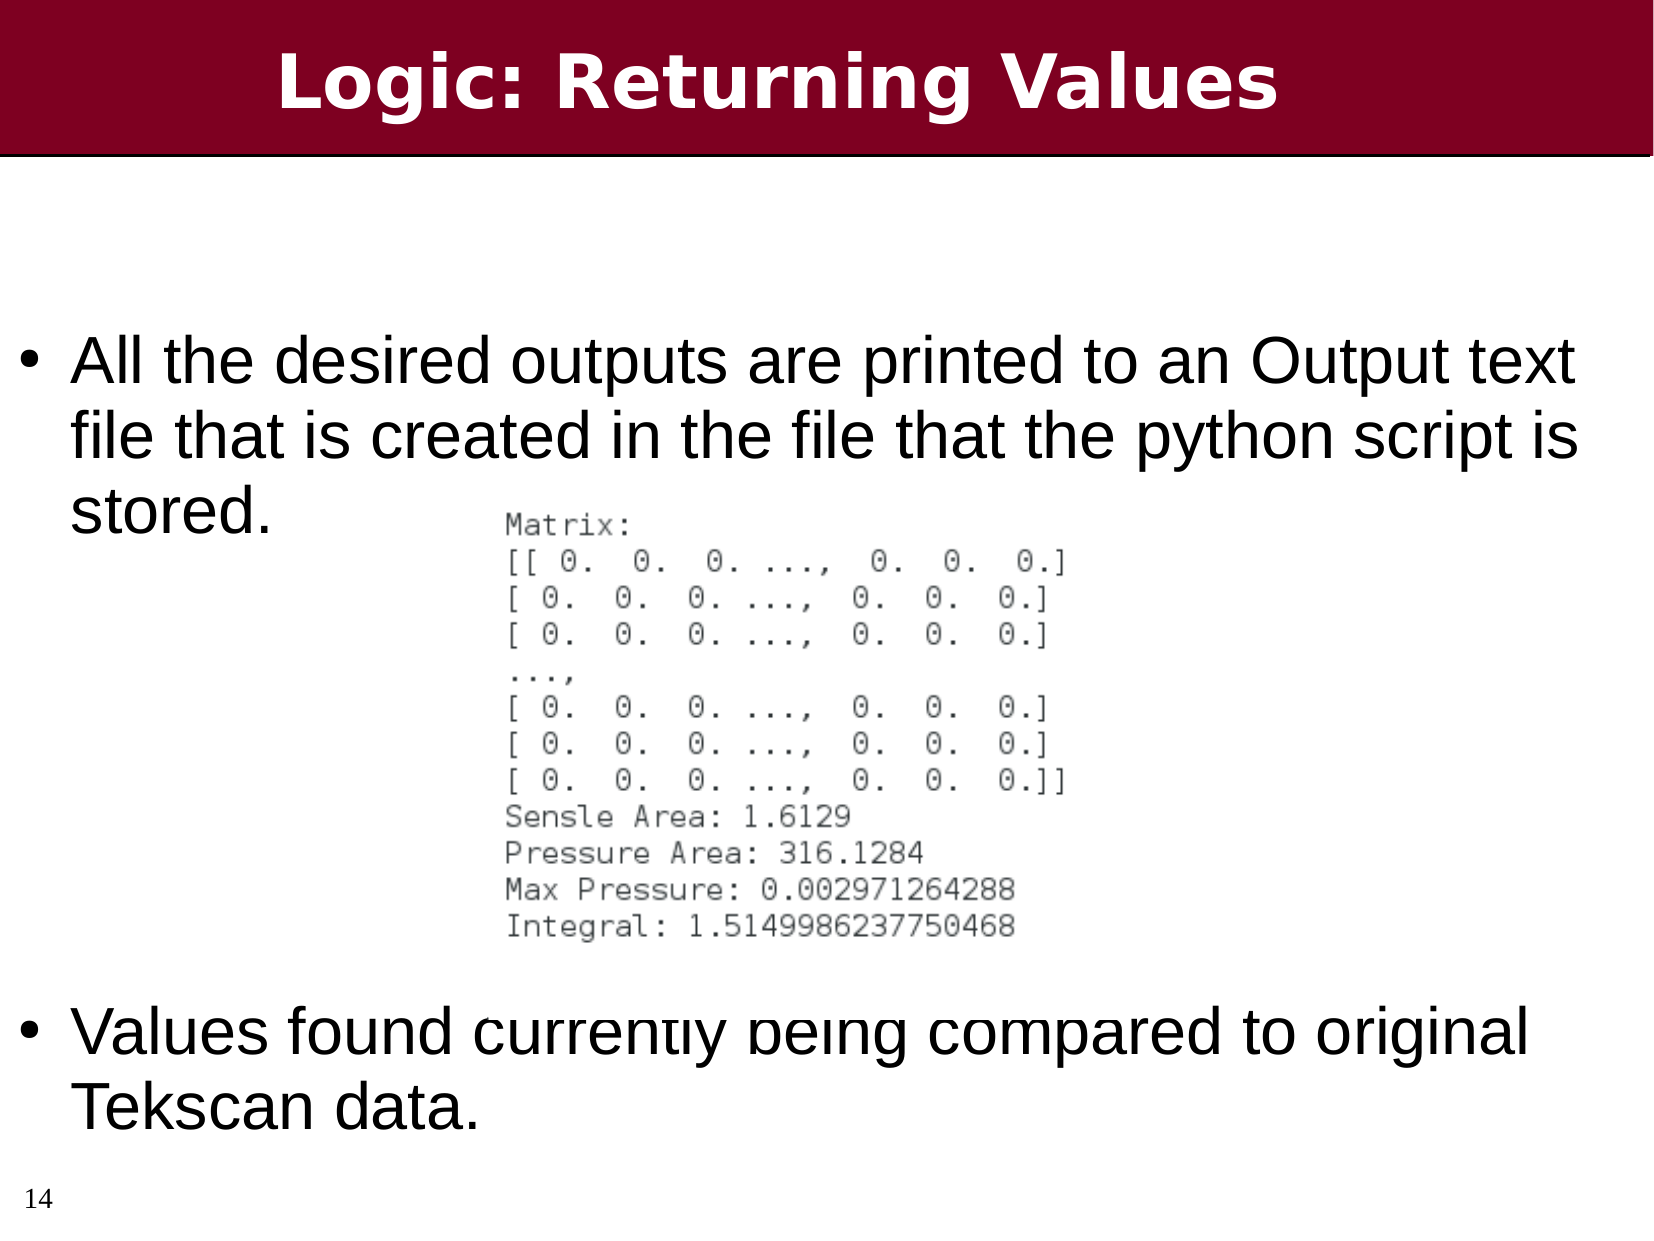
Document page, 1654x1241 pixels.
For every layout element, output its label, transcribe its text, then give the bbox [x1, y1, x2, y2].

text_box All the desired outputs are printed to an Output text file that is created in the file that the python script is stored. Values found currently being compared to original Tekscan data. [0, 323, 1616, 563]
text_box Logic: Returning Values [0, 31, 1651, 134]
text_box [0, 0, 1654, 156]
picture [487, 487, 1126, 1020]
